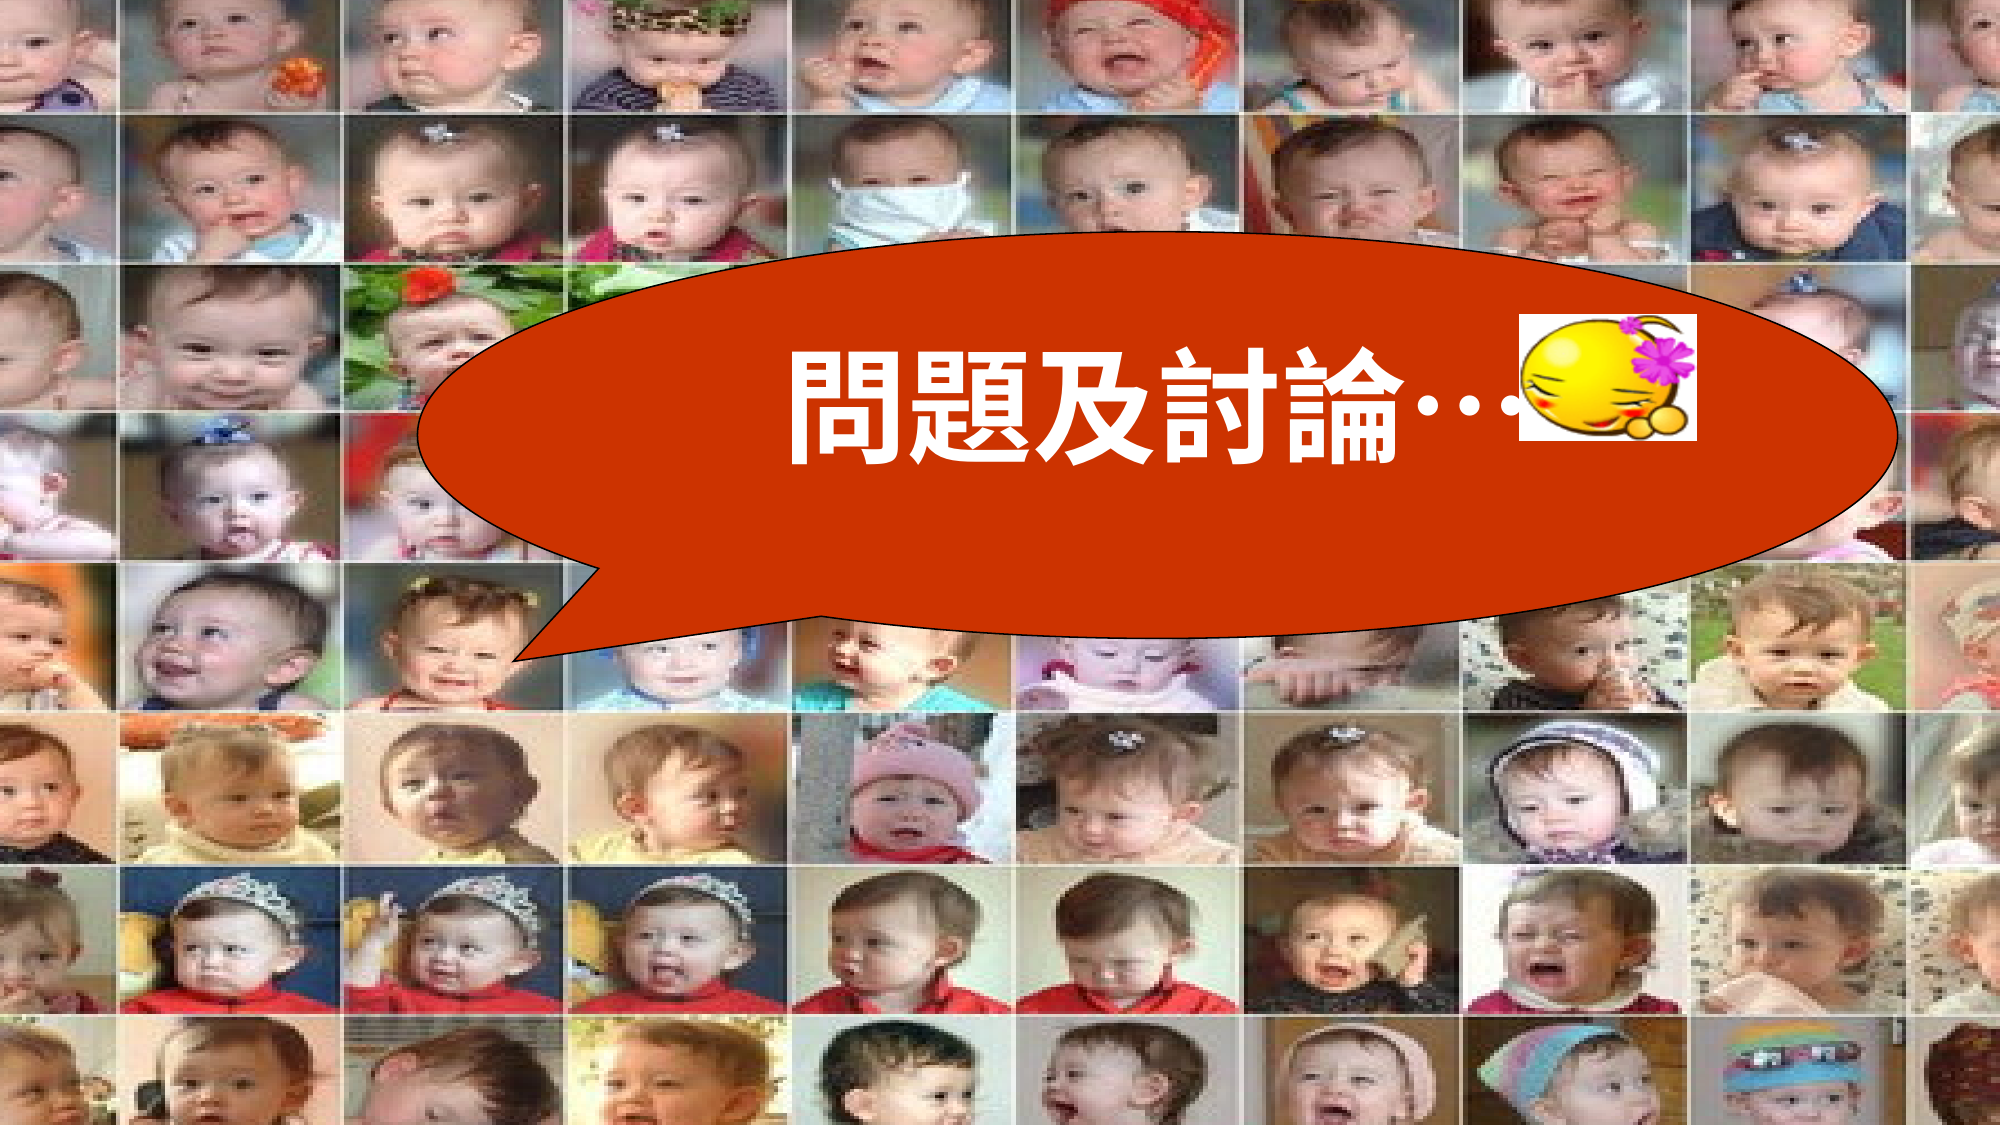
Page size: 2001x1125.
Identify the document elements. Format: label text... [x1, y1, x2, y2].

picture [0, 0, 2000, 1125]
text_box 問題及討論… [417, 231, 1898, 662]
